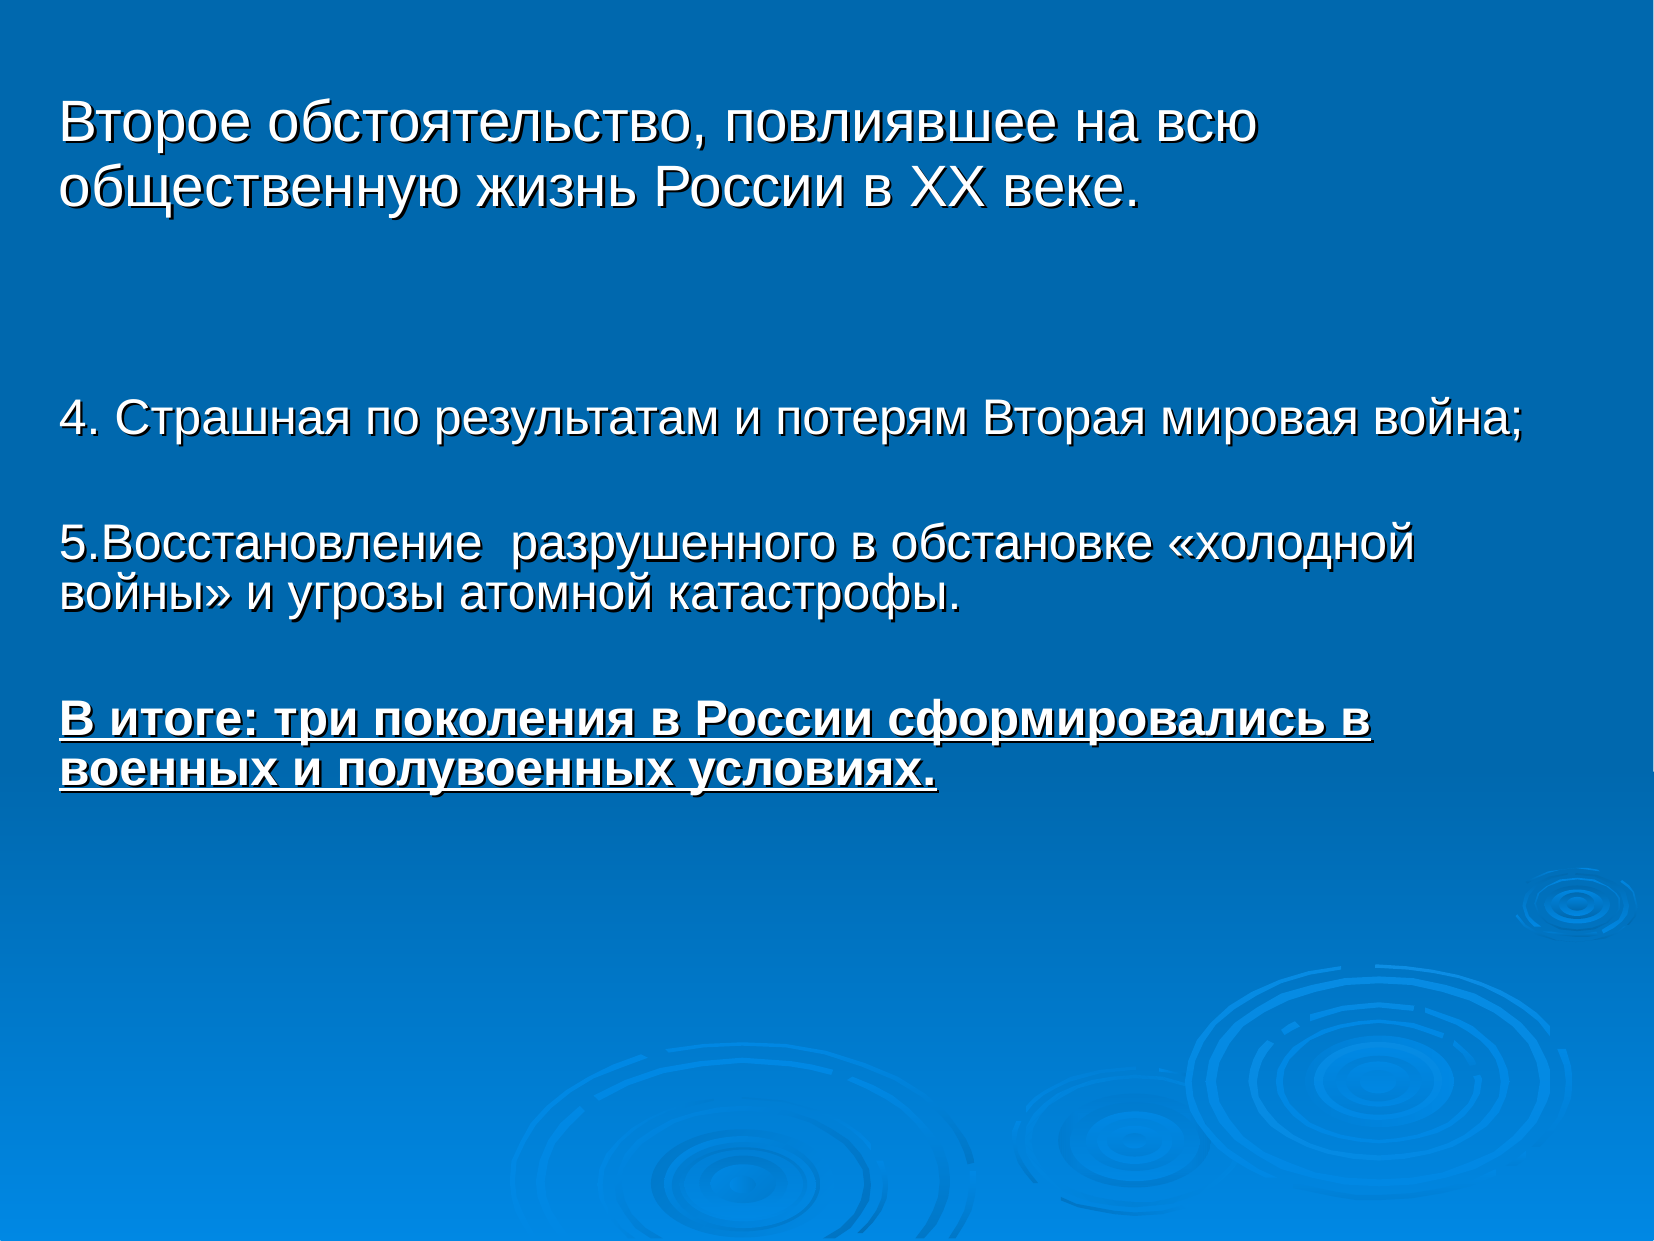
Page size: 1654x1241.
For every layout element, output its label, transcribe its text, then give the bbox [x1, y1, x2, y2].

list Второе обстоятельство, повлиявшее на всю общественную жизнь России в ХХ веке. 4. Страшная по результатам и потерям Вторая мировая война; 5.Восстановление разрушенного в обстановке «холодной войны» и угрозы атомной катастрофы. В итоге: три поколения в России сформировались в военных и полувоенных условиях. [59, 88, 1571, 1109]
